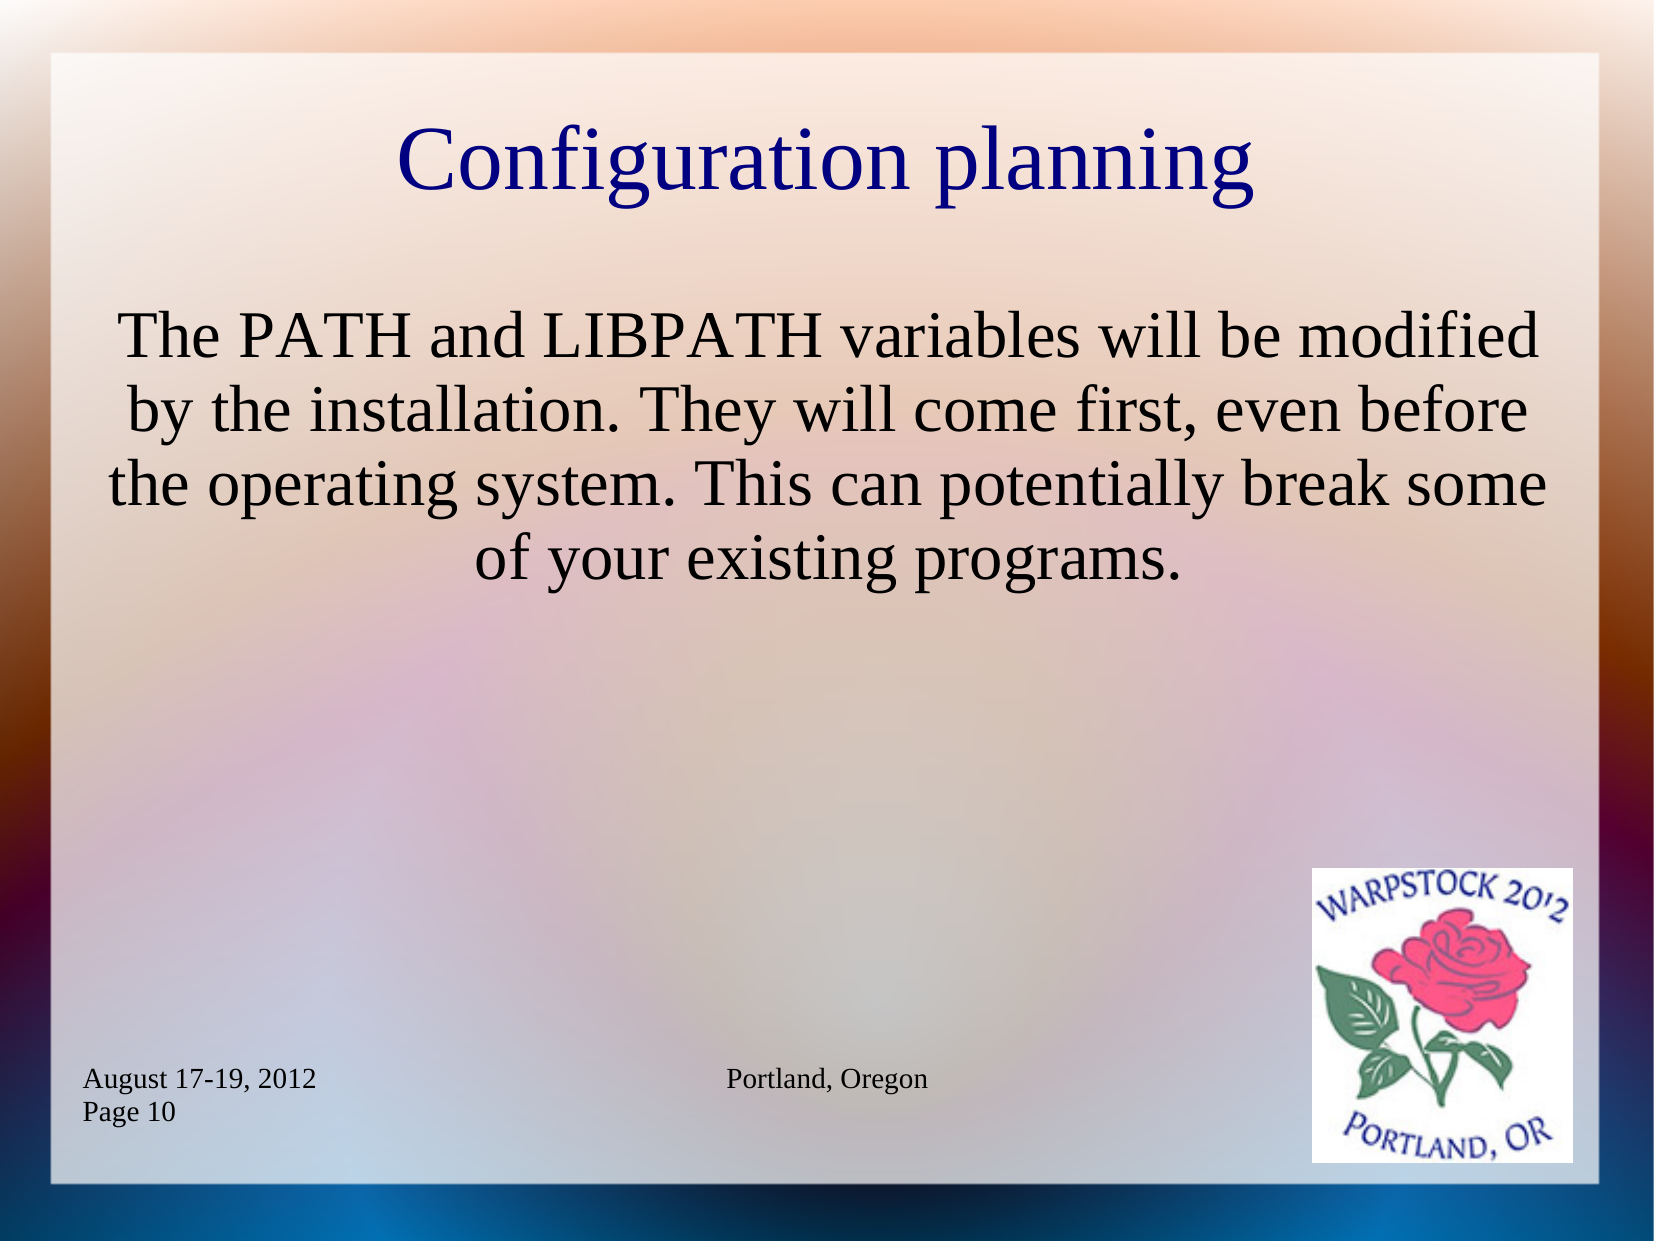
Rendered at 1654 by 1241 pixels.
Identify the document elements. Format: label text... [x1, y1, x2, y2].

subtitle The PATH and LIBPATH variables will be modified by the installation. They will come first, even before the operating system. This can potentially break some of your existing programs. [82, 297, 1571, 1043]
title Configuration planning [82, 62, 1571, 256]
picture [0, 0, 1654, 1241]
